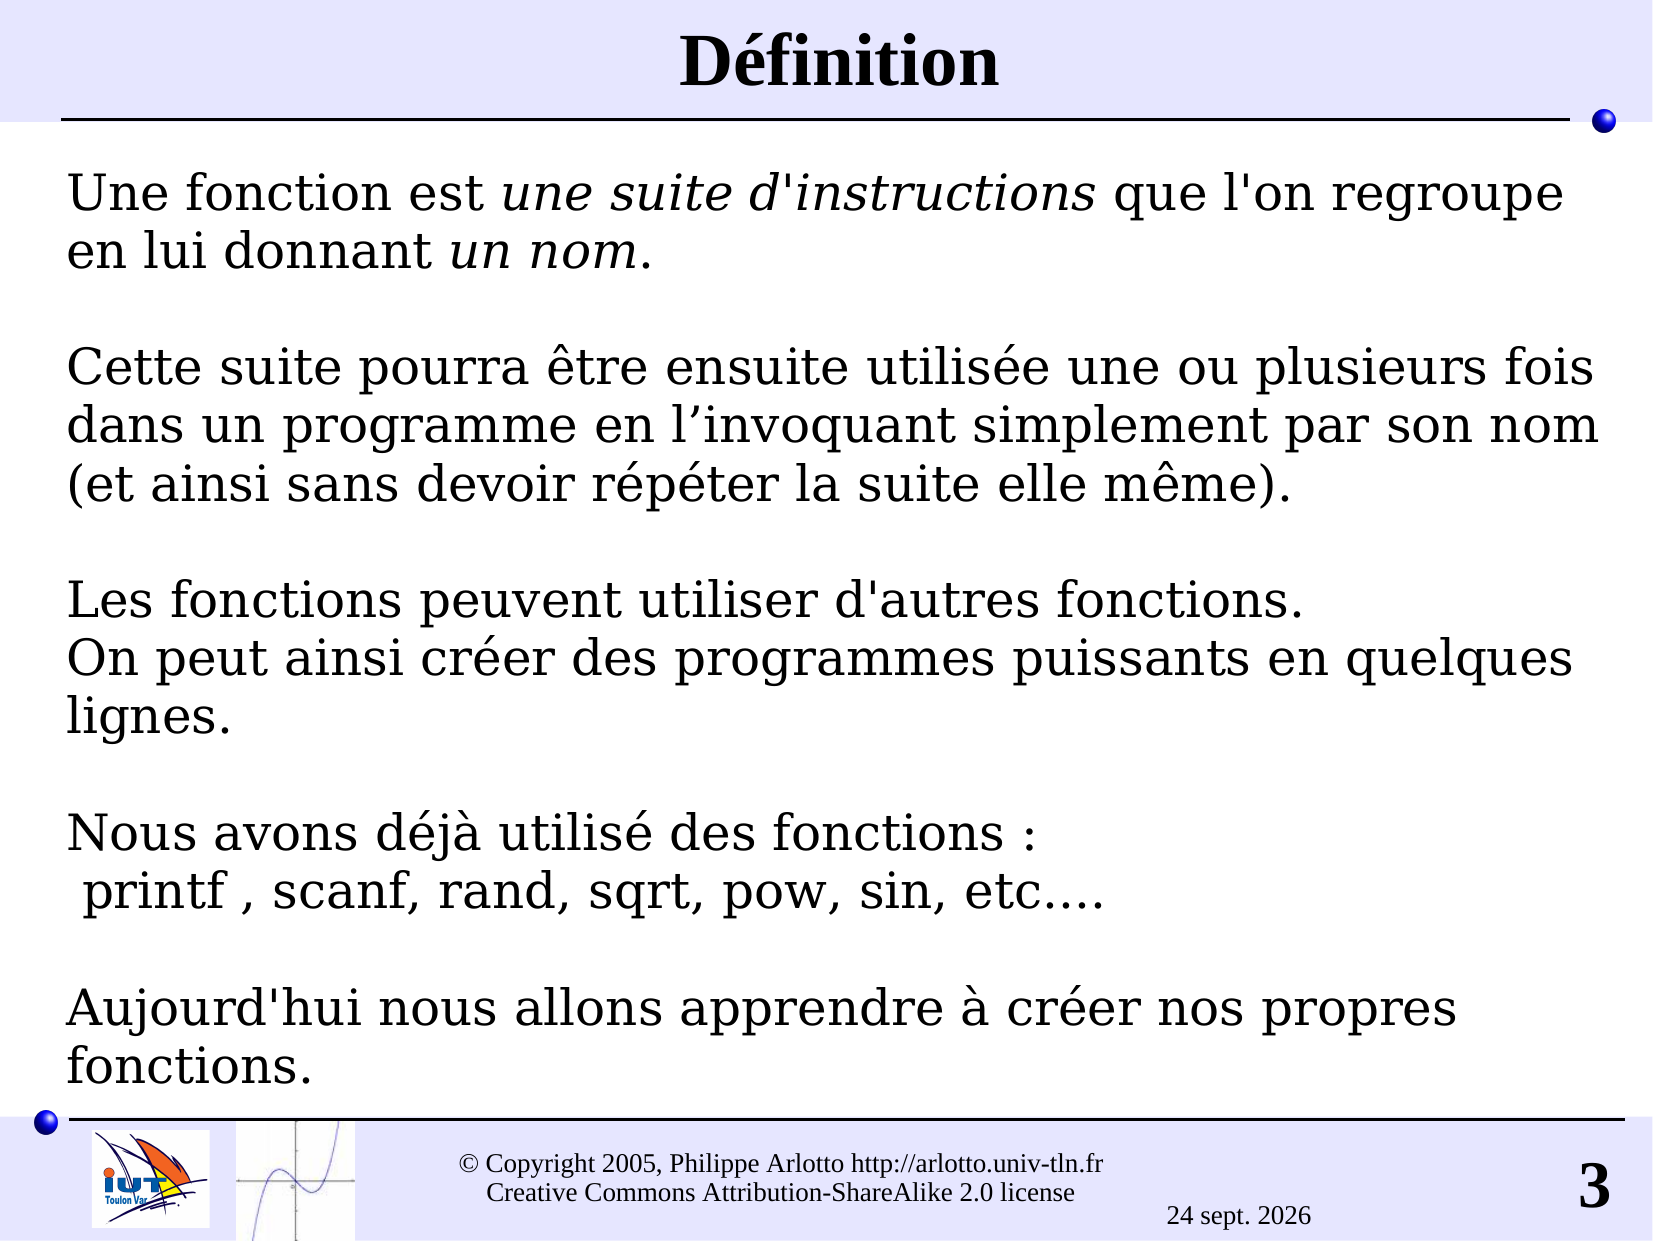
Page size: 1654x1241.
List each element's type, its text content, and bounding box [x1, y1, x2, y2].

text_box Une fonction est une suite d'instructions que l'on regroupe en lui donnant un nom. Cette suite pourra être ensuite utilisée une ou plusieurs fois dans un programme en l’invoquant simplement par son nom (et ainsi sans devoir répéter la suite elle même). Les fonctions peuvent utiliser d'autres fonctions. On peut ainsi créer des programmes puissants en quelques lignes. Nous avons déjà utilisé des fonctions : printf , scanf, rand, sqrt, pow, sin, etc.... Aujourd'hui nous allons apprendre à créer nos propres fonctions. [66, 163, 1601, 1096]
title Définition [95, 11, 1585, 110]
picture [236, 1121, 355, 1241]
